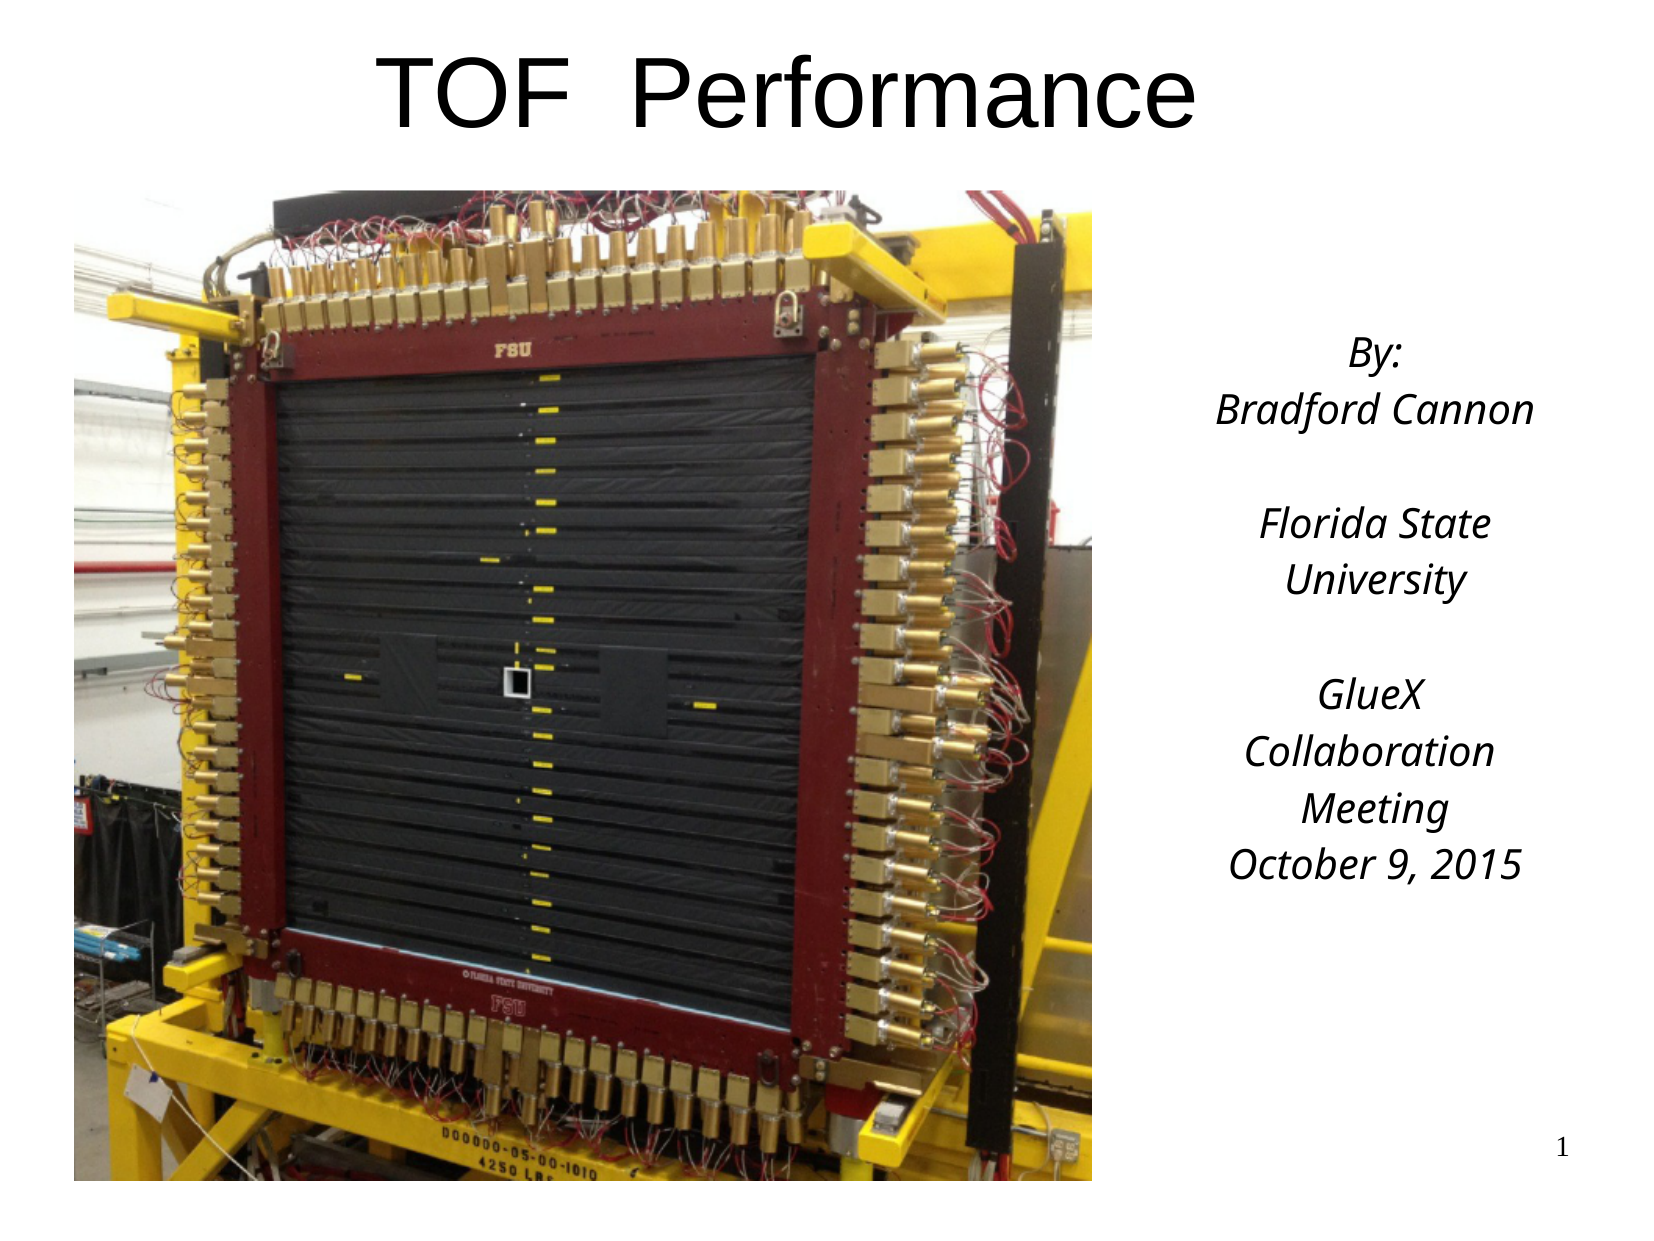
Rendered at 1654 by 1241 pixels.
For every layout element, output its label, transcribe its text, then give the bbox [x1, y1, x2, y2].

text_box By: Bradford Cannon Florida State University GlueX Collaboration Meeting October 9, 2015 [1200, 315, 1585, 1174]
text_box TOF Performance [360, 30, 1216, 160]
picture [74, 186, 1092, 1181]
